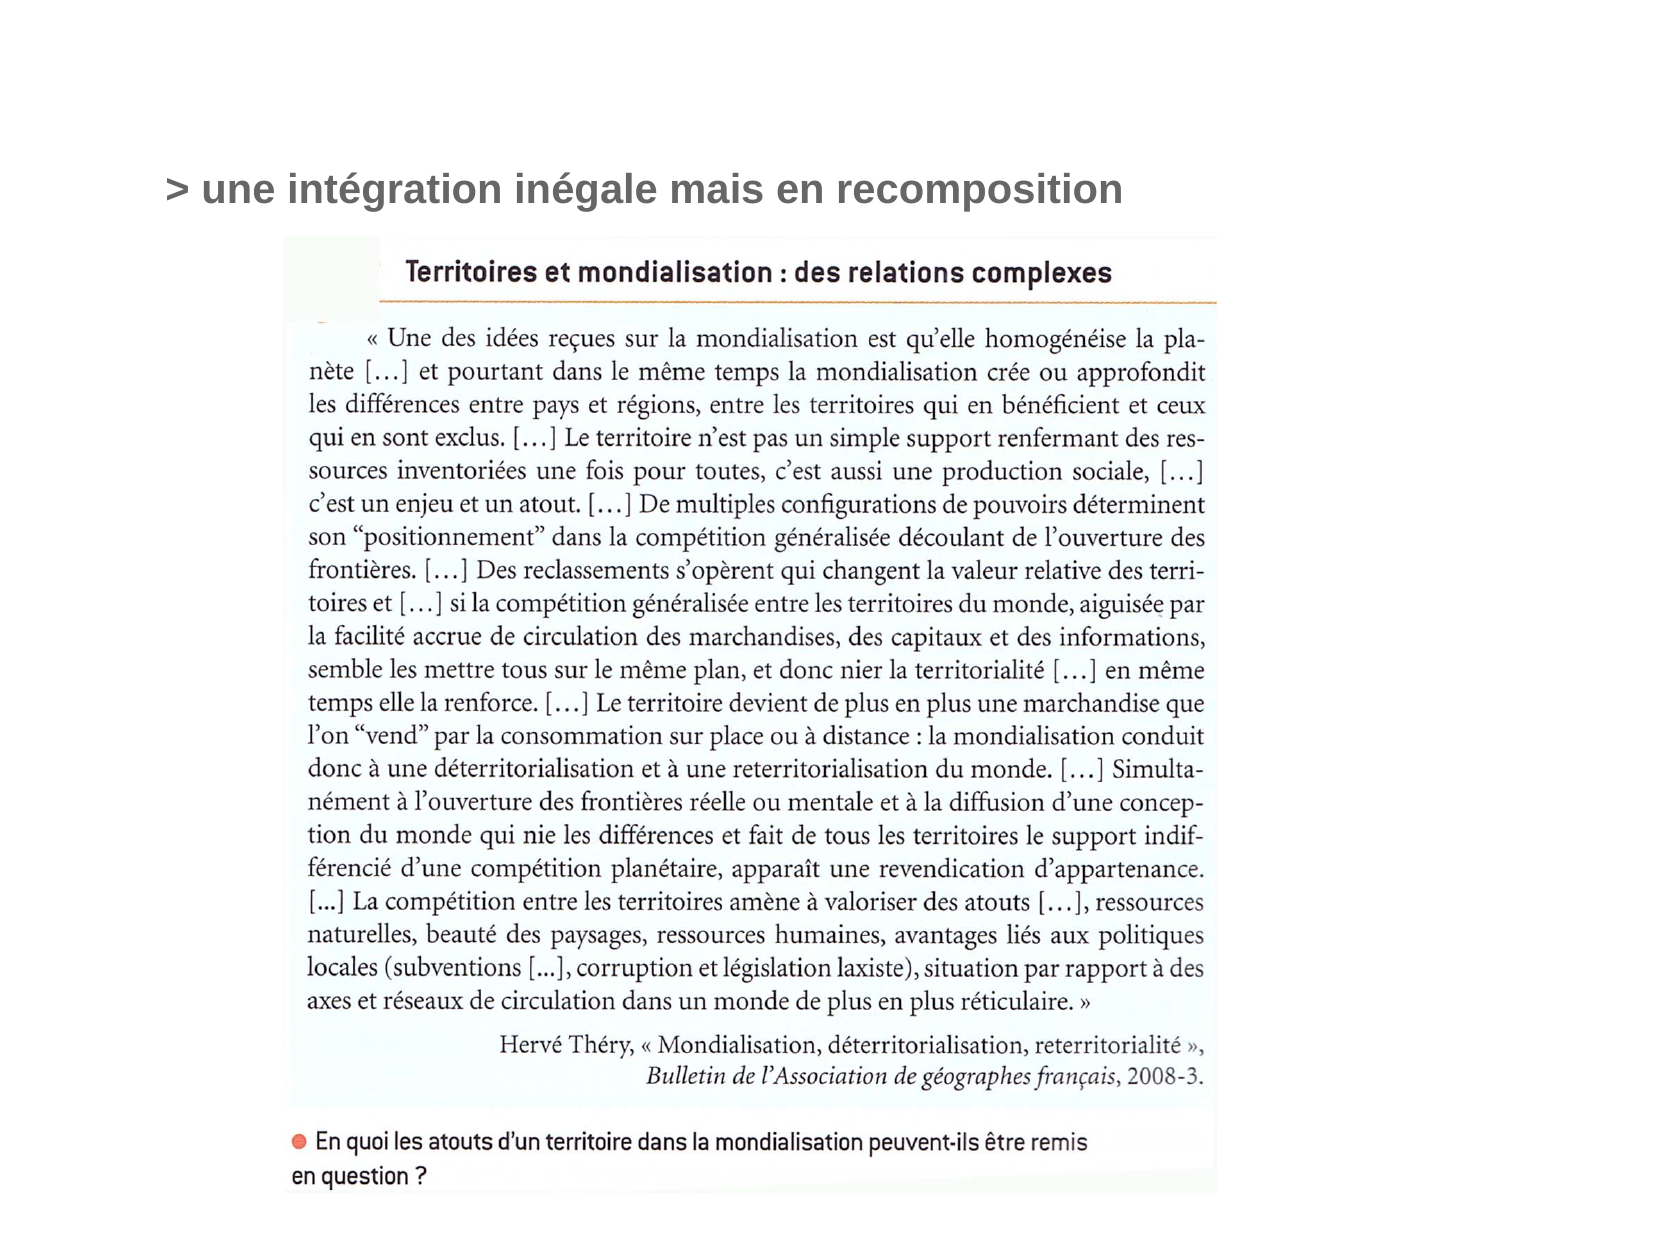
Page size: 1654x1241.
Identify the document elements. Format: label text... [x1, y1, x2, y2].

picture [283, 236, 1217, 1193]
text_box > une intégration inégale mais en recomposition [94, 165, 1154, 213]
